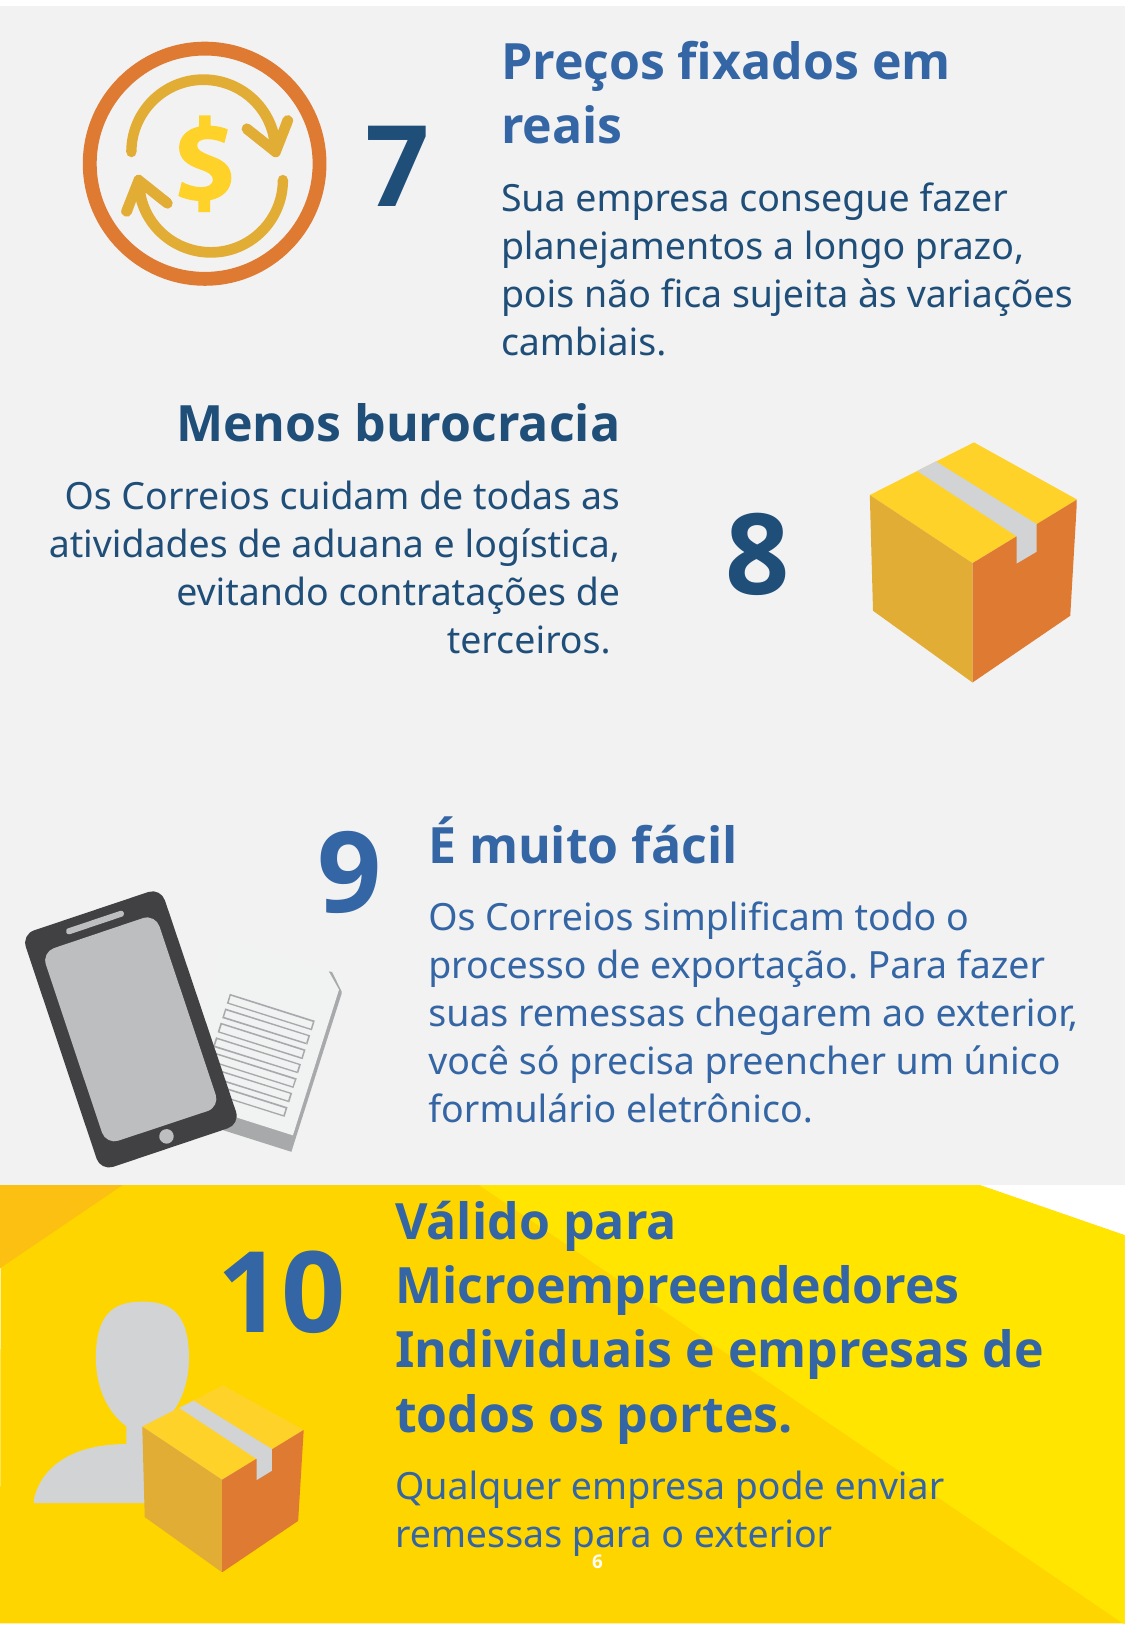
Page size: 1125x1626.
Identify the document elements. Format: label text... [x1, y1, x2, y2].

text_box 8 [710, 474, 806, 692]
text_box <número> [577, 1519, 831, 1607]
text_box É muito fácil Os Correios simplificam todo o processo de exportação. Para fazer suas remessas chegarem ao exterior, você só precisa preencher um único formulário eletrônico. [413, 801, 1102, 1138]
text_box Preços fixados em reais Sua empresa consegue fazer planejamentos a longo prazo, pois não fica sujeita às variações cambiais. [486, 18, 1094, 371]
text_box [0, 6, 1125, 1185]
picture [869, 441, 1077, 683]
picture [82, 41, 327, 286]
text_box Válido para Microempreendedores Individuais e empresas de todos os portes. Qualquer empresa pode enviar remessas para o exterior [380, 1178, 1125, 1563]
text_box 10 [183, 1212, 381, 1569]
text_box 7 [349, 86, 445, 303]
text_box 9 [251, 792, 449, 1010]
picture [24, 890, 342, 1168]
text_box Menos burocracia Os Correios cuidam de todas as atividades de aduana e logística, evitando contratações de terceiros. [34, 380, 665, 669]
picture [0, 1185, 1125, 1625]
